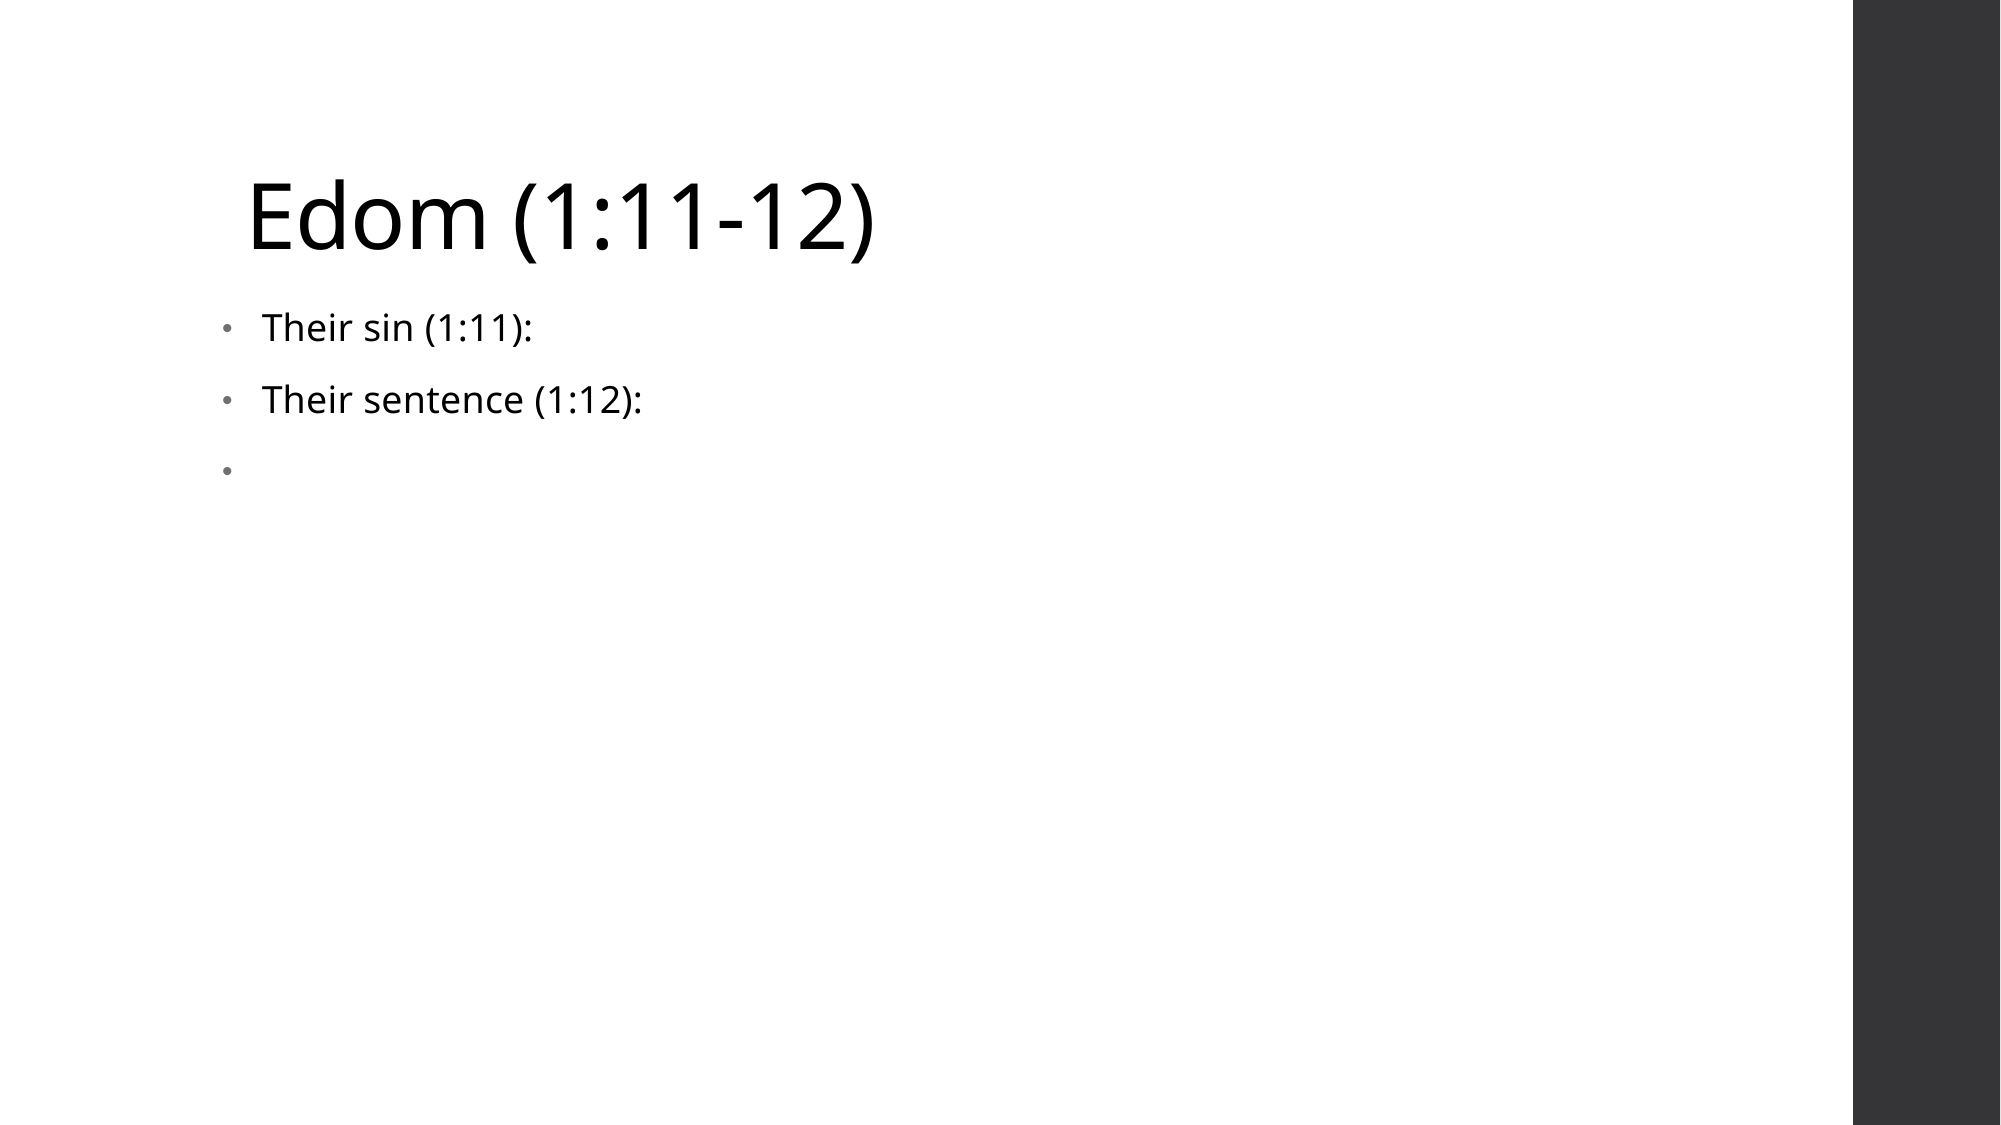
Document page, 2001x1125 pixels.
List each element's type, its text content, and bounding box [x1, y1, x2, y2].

list Their sin (1:11): Their sentence (1:12): [206, 299, 1617, 1014]
title Edom (1:11-12) [206, 60, 1797, 278]
